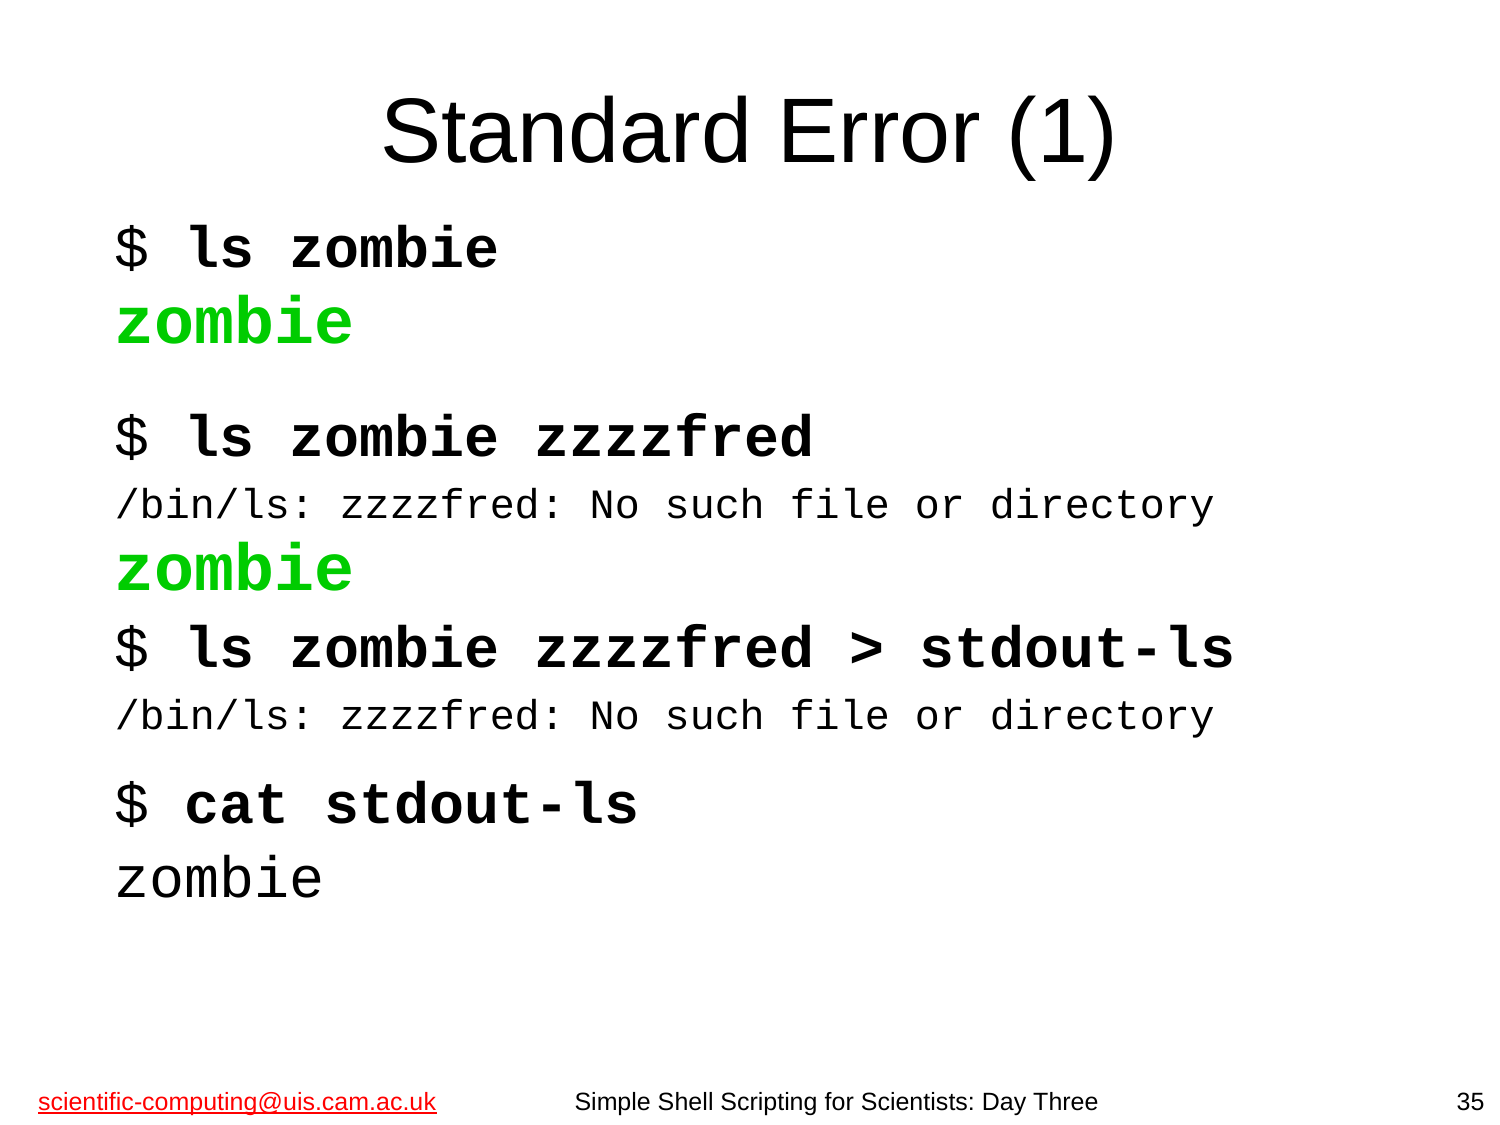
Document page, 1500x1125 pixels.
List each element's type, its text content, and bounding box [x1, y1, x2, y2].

list $ ls zombie zombie $ ls zombie zzzzfred /bin/ls: zzzzfred: No such file or directory zombie $ ls zombie zzzzfred > stdout-ls /bin/ls: zzzzfred: No such file or directory $ cat stdout-ls zombie [99, 212, 1401, 1000]
title Standard Error (1) [112, 72, 1388, 191]
